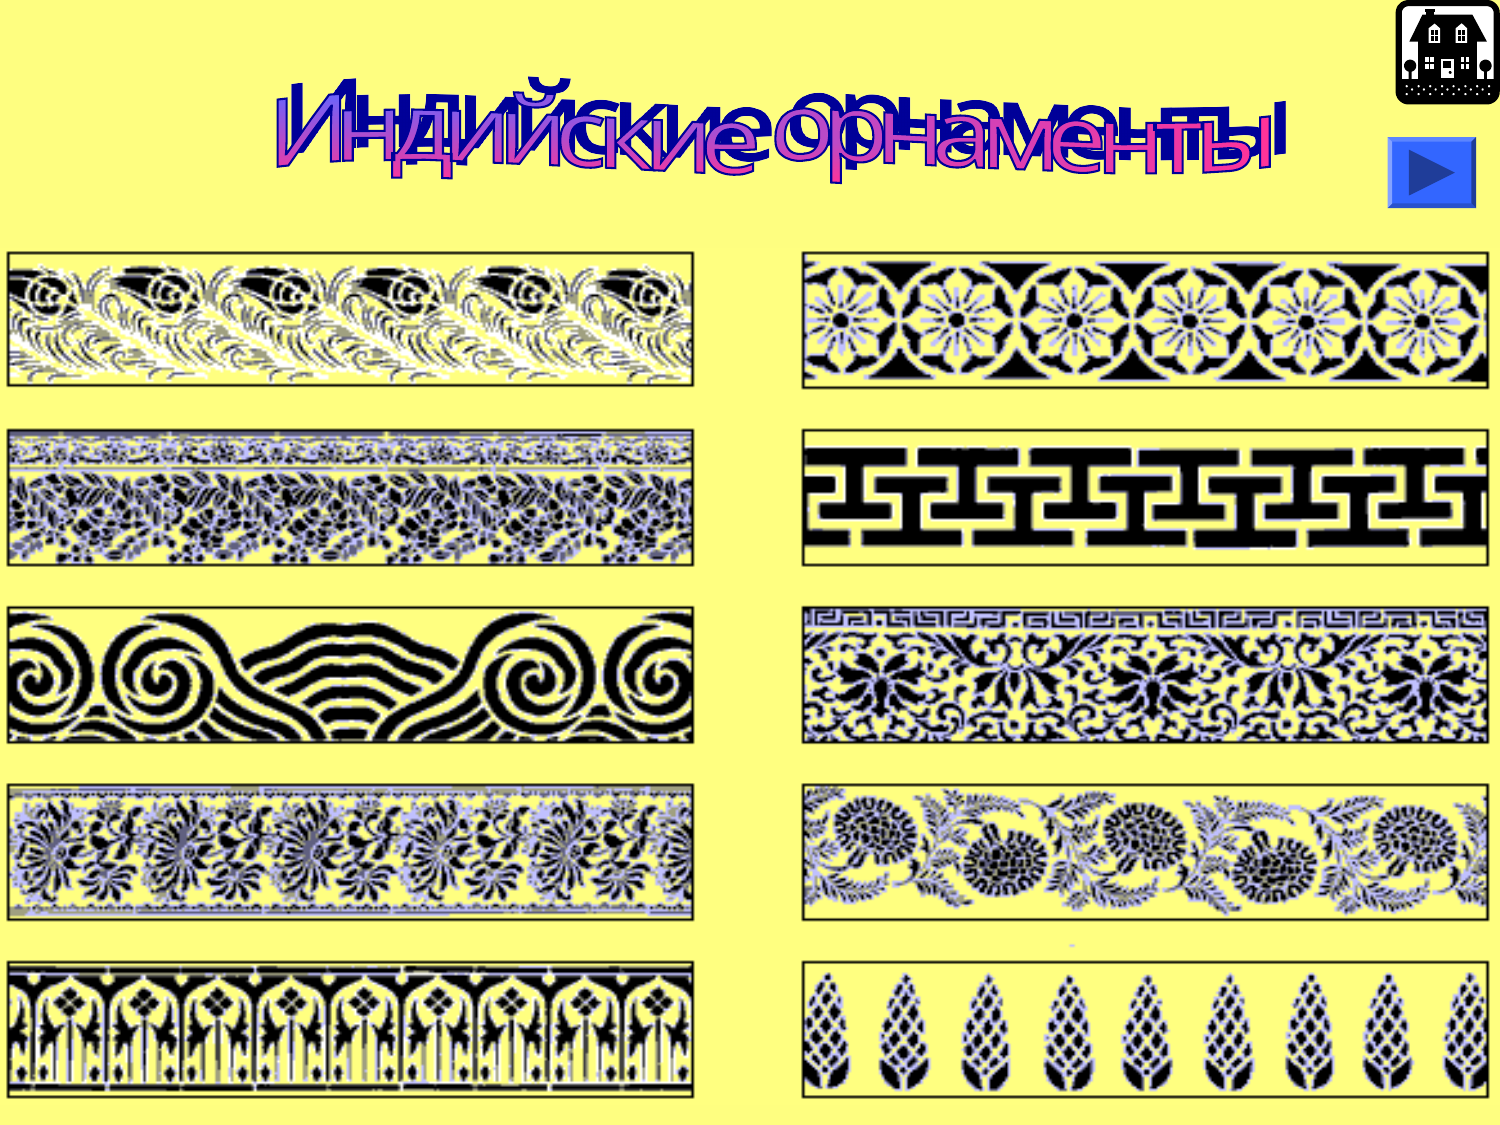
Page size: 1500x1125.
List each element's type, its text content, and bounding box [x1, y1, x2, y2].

text_box Индийские орнаменты [989, 117, 1102, 173]
text_box Индийские орнаменты [1203, 121, 1251, 173]
text_box Индийские орнаменты [831, 109, 984, 184]
text_box Индийские орнаменты [513, 92, 555, 108]
text_box Индийские орнаменты [1104, 122, 1202, 174]
text_box [1388, 137, 1477, 209]
text_box Индийские орнаменты [507, 112, 604, 168]
text_box Индийские орнаменты [343, 109, 503, 179]
picture [0, 0, 1500, 1125]
text_box Индийские орнаменты [1260, 116, 1270, 168]
text_box Индийские орнаменты [605, 117, 756, 175]
text_box Индийские орнаменты [277, 93, 341, 167]
text_box Индийские орнаменты [775, 108, 830, 161]
